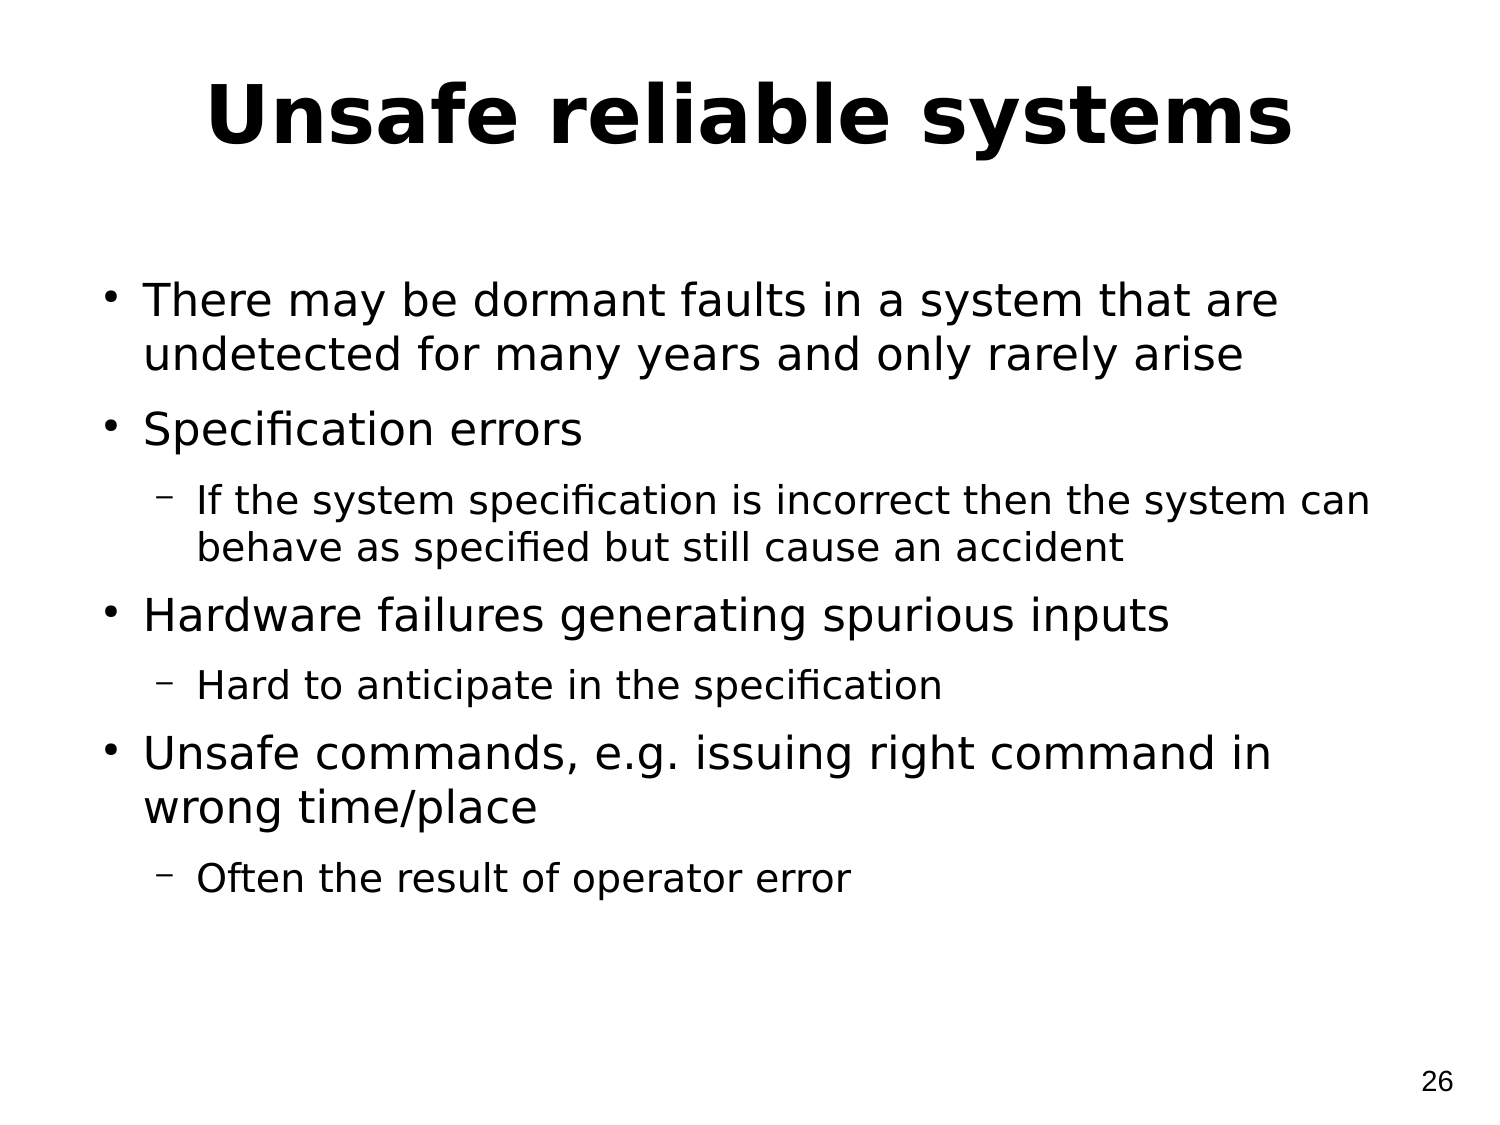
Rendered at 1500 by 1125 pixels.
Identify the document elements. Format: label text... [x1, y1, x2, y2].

title Unsafe reliable systems [75, 44, 1425, 177]
list There may be dormant faults in a system that are undetected for many years and only rarely arise Specification errors If the system specification is incorrect then the system can behave as specified but still cause an accident Hardware failures generating spurious inputs Hard to anticipate in the specification Unsafe commands, e.g. issuing right command in wrong time/place Often the result of operator error [75, 263, 1425, 916]
